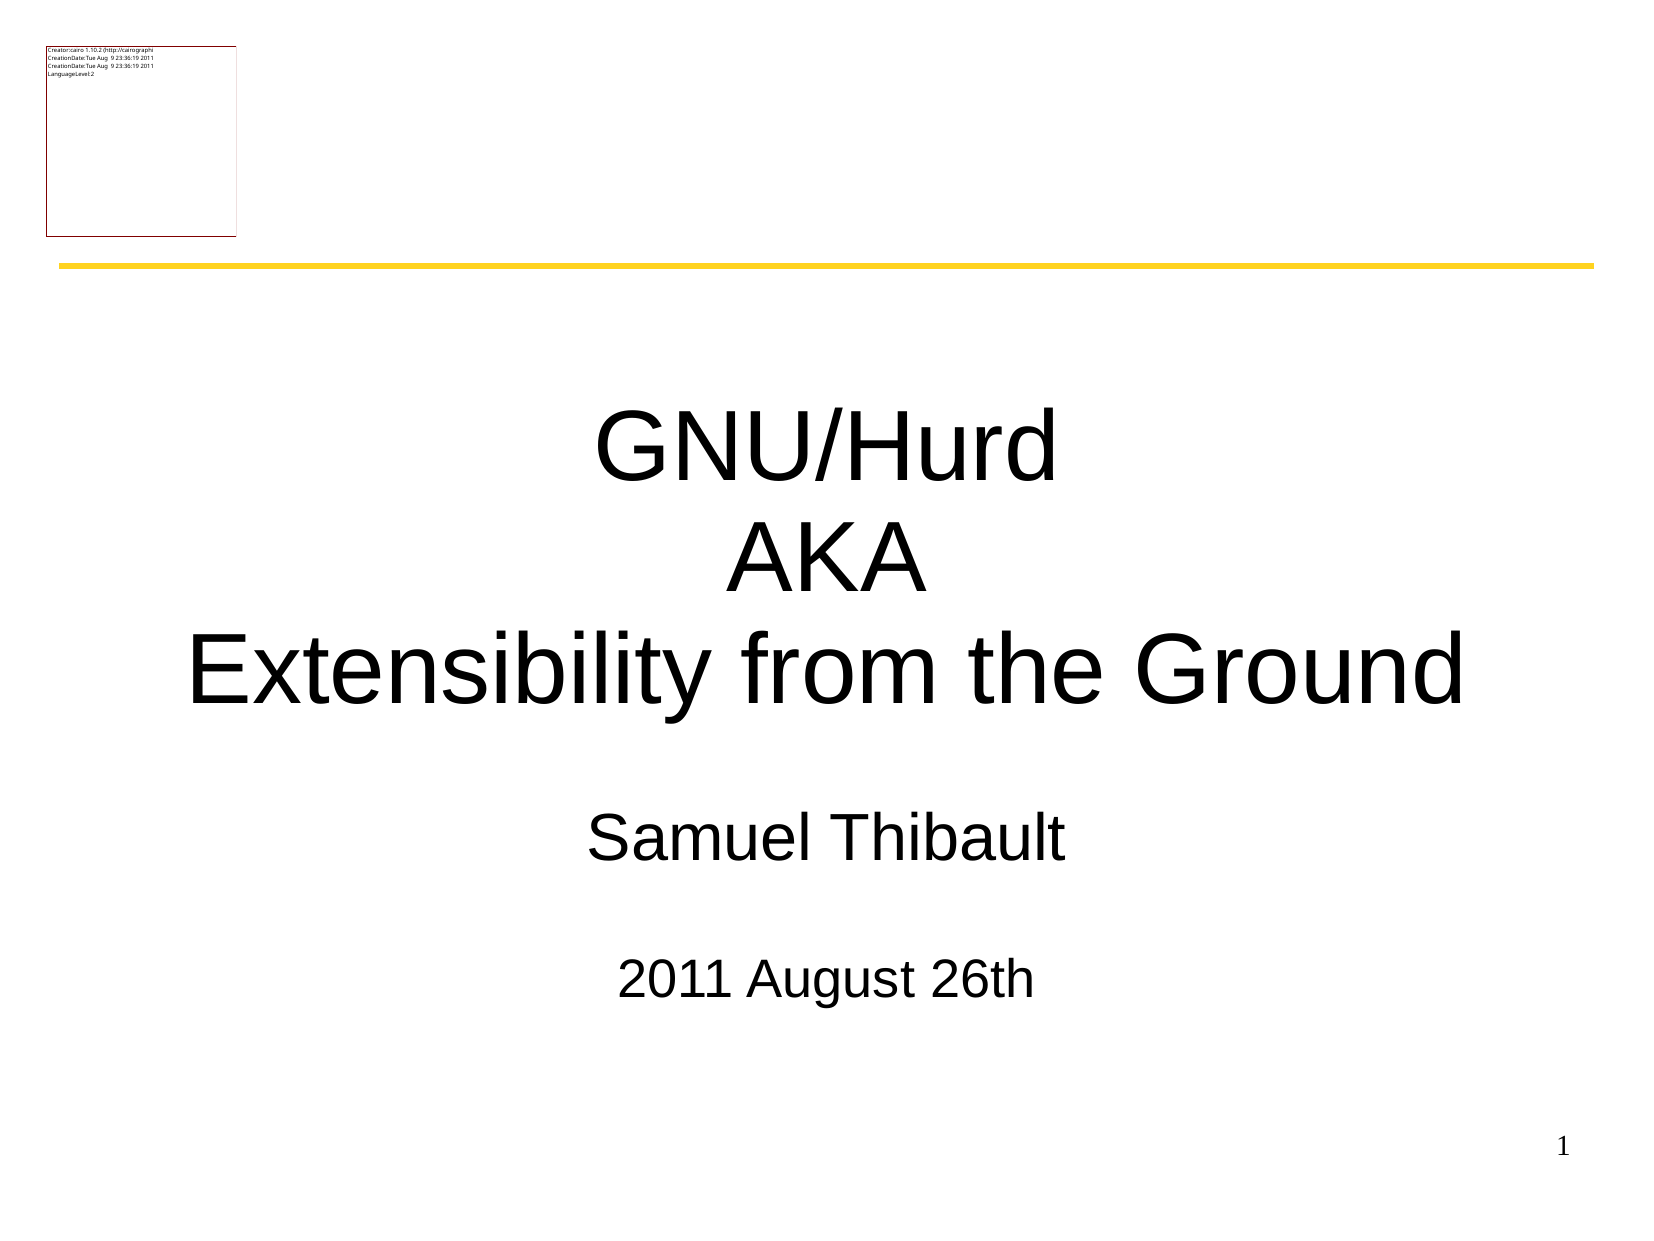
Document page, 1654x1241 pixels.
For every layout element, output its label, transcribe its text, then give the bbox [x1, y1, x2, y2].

subtitle GNU/Hurd AKA Extensibility from the Ground Samuel Thibault 2011 August 26th [82, 290, 1571, 1109]
